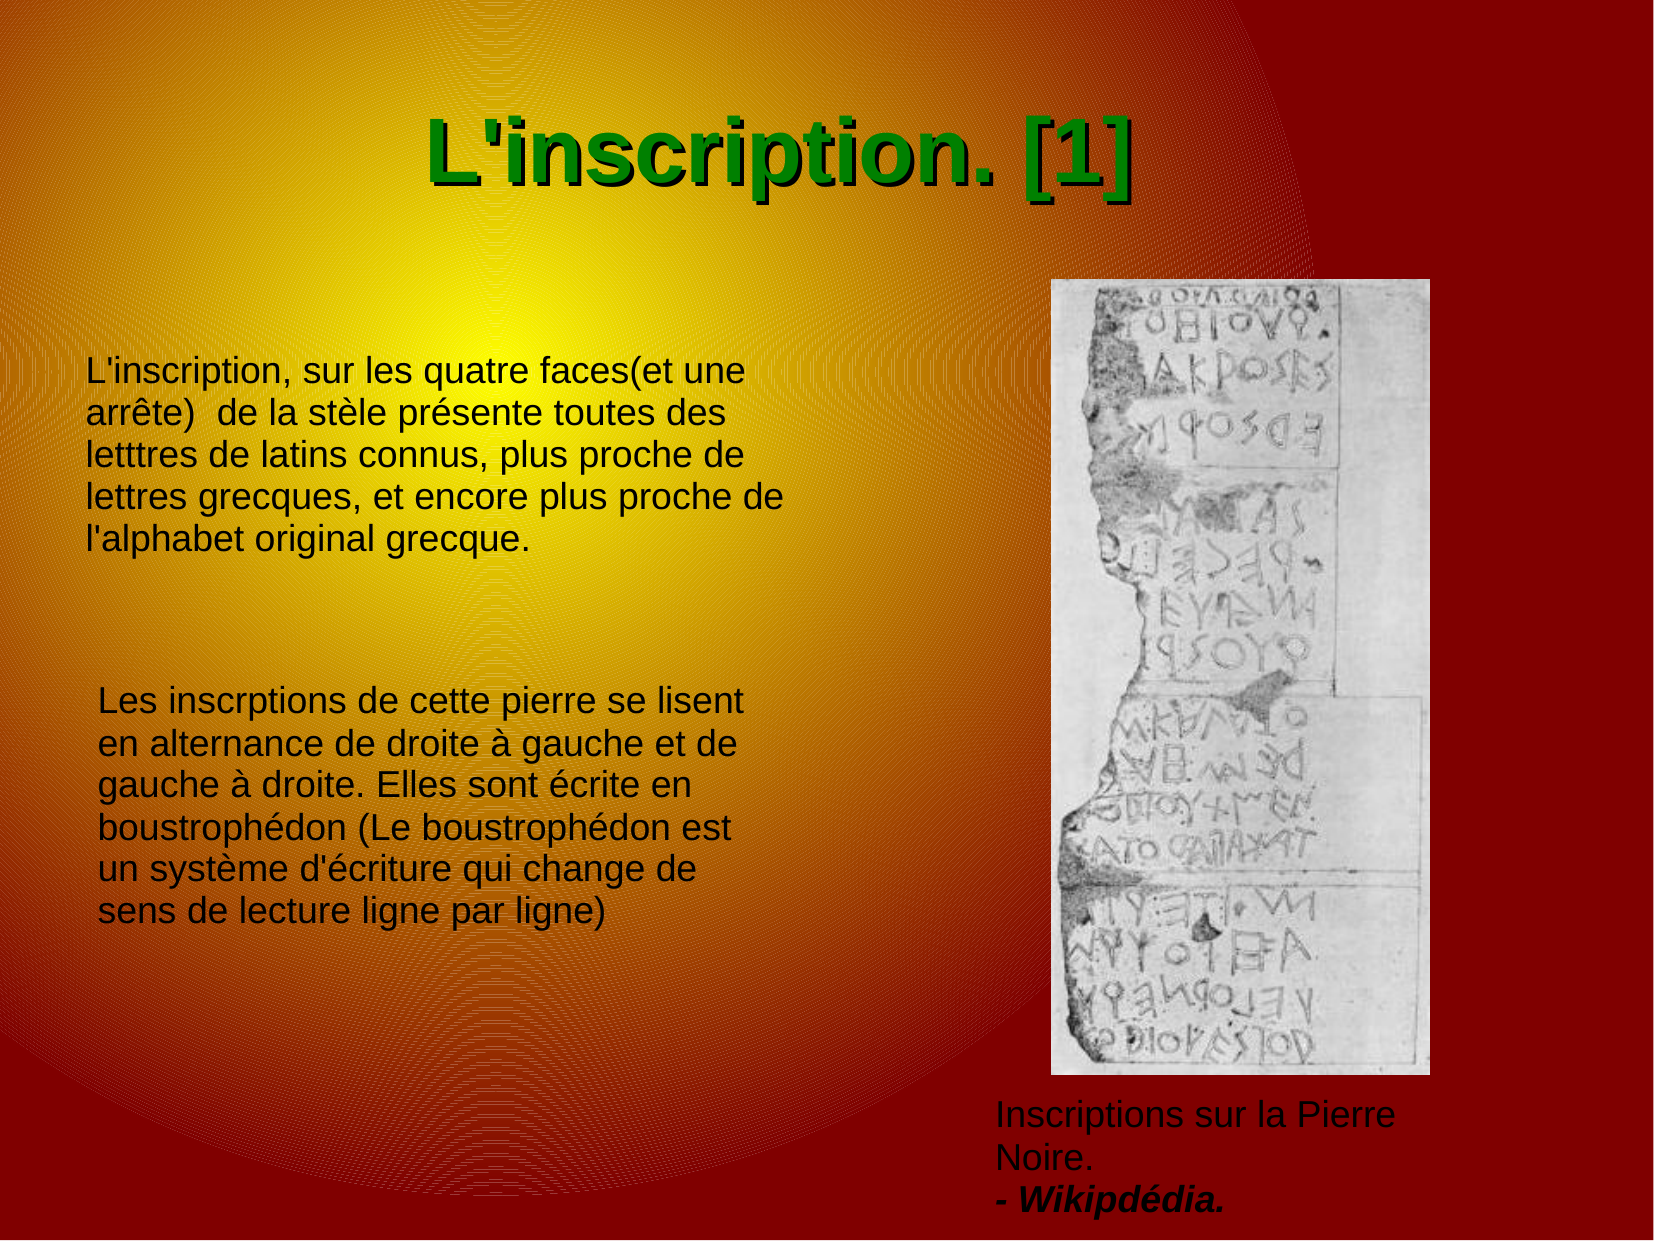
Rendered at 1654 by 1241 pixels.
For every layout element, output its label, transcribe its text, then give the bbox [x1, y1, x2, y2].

text_box Les inscrptions de cette pierre se lisent en alternance de droite à gauche et de gauche à droite. Elles sont écrite en boustrophédon (Le boustrophédon est un système d'écriture qui change de sens de lecture ligne par ligne) [82, 672, 792, 940]
text_box Inscriptions sur la Pierre Noire. - Wikipdédia. [980, 1086, 1453, 1229]
title L'inscription. [1] [35, 47, 1524, 255]
text_box L'inscription, sur les quatre faces(et une arrête) de la stèle présente toutes des letttres de latins connus, plus proche de lettres grecques, et encore plus proche de l'alphabet original grecque. [70, 342, 804, 610]
picture [1051, 279, 1430, 1075]
